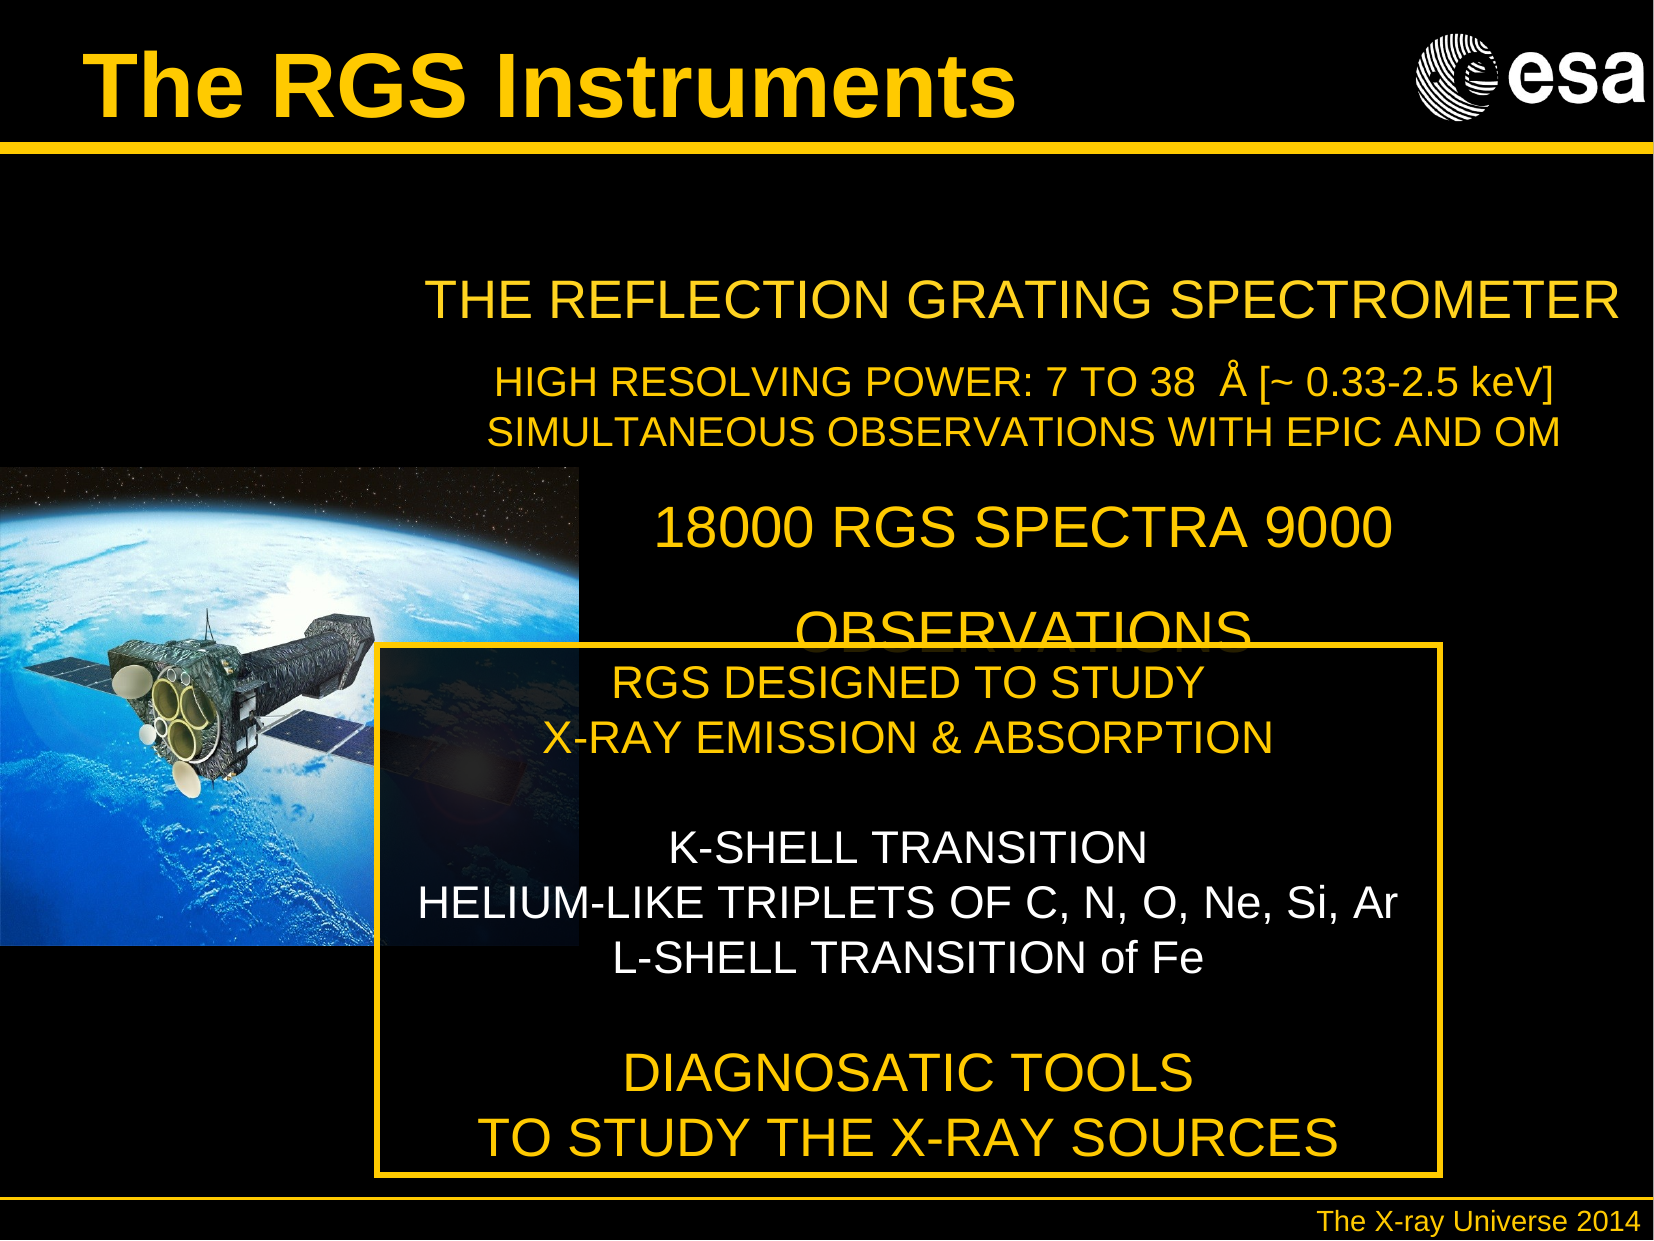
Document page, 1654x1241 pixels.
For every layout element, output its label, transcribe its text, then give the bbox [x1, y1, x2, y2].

picture [129, 776, 137, 783]
title The RGS Instruments [82, 25, 1571, 136]
picture [1411, 29, 1648, 124]
picture [0, 467, 401, 946]
text_box THE REFLECTION GRATING SPECTROMETER HIGH RESOLVING POWER: 7 TO 38 Å [~ 0.33-2.5 keV] SIMULTANEOUS OBSERVATIONS WITH EPIC AND OM 18000 RGS SPECTRA 9000 OBSERVATIONS [401, 224, 1648, 672]
text_box RGS DESIGNED TO STUDY X-RAY EMISSION & ABSORPTION K-SHELL TRANSITION HELIUM-LIKE TRIPLETS OF C, N, O, Ne, Si, Ar L-SHELL TRANSITION of Fe DIAGNOSATIC TOOLS TO STUDY THE X-RAY SOURCES [377, 645, 1441, 1175]
text_box The X-ray Universe 2014 [0, 1203, 1642, 1237]
